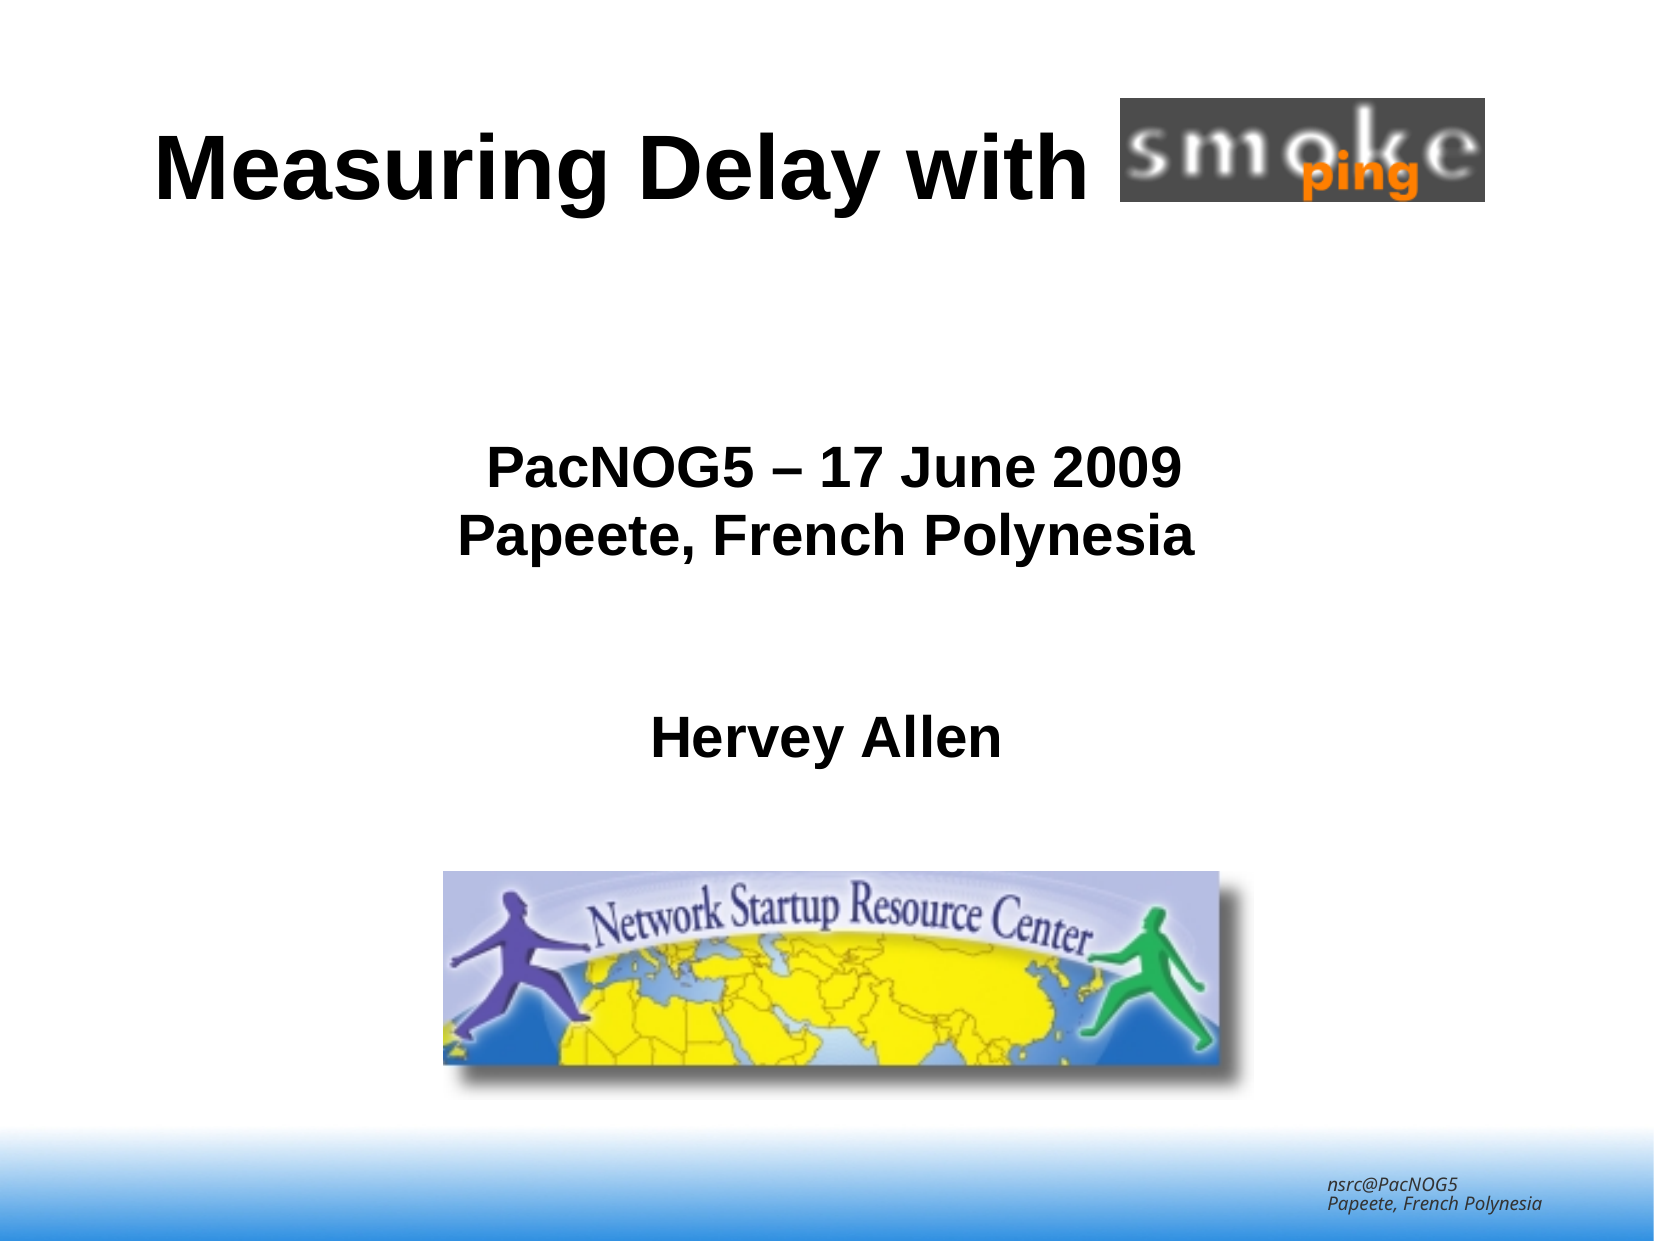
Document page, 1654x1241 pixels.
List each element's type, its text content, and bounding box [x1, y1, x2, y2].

subtitle [82, 290, 1571, 1109]
picture [0, 1124, 1654, 1241]
picture [443, 871, 1254, 1100]
title Measuring Delay with PacNOG5 – 17 June 2009 Papeete, French Polynesia Hervey Allen [82, 38, 1571, 290]
picture [1120, 98, 1485, 202]
